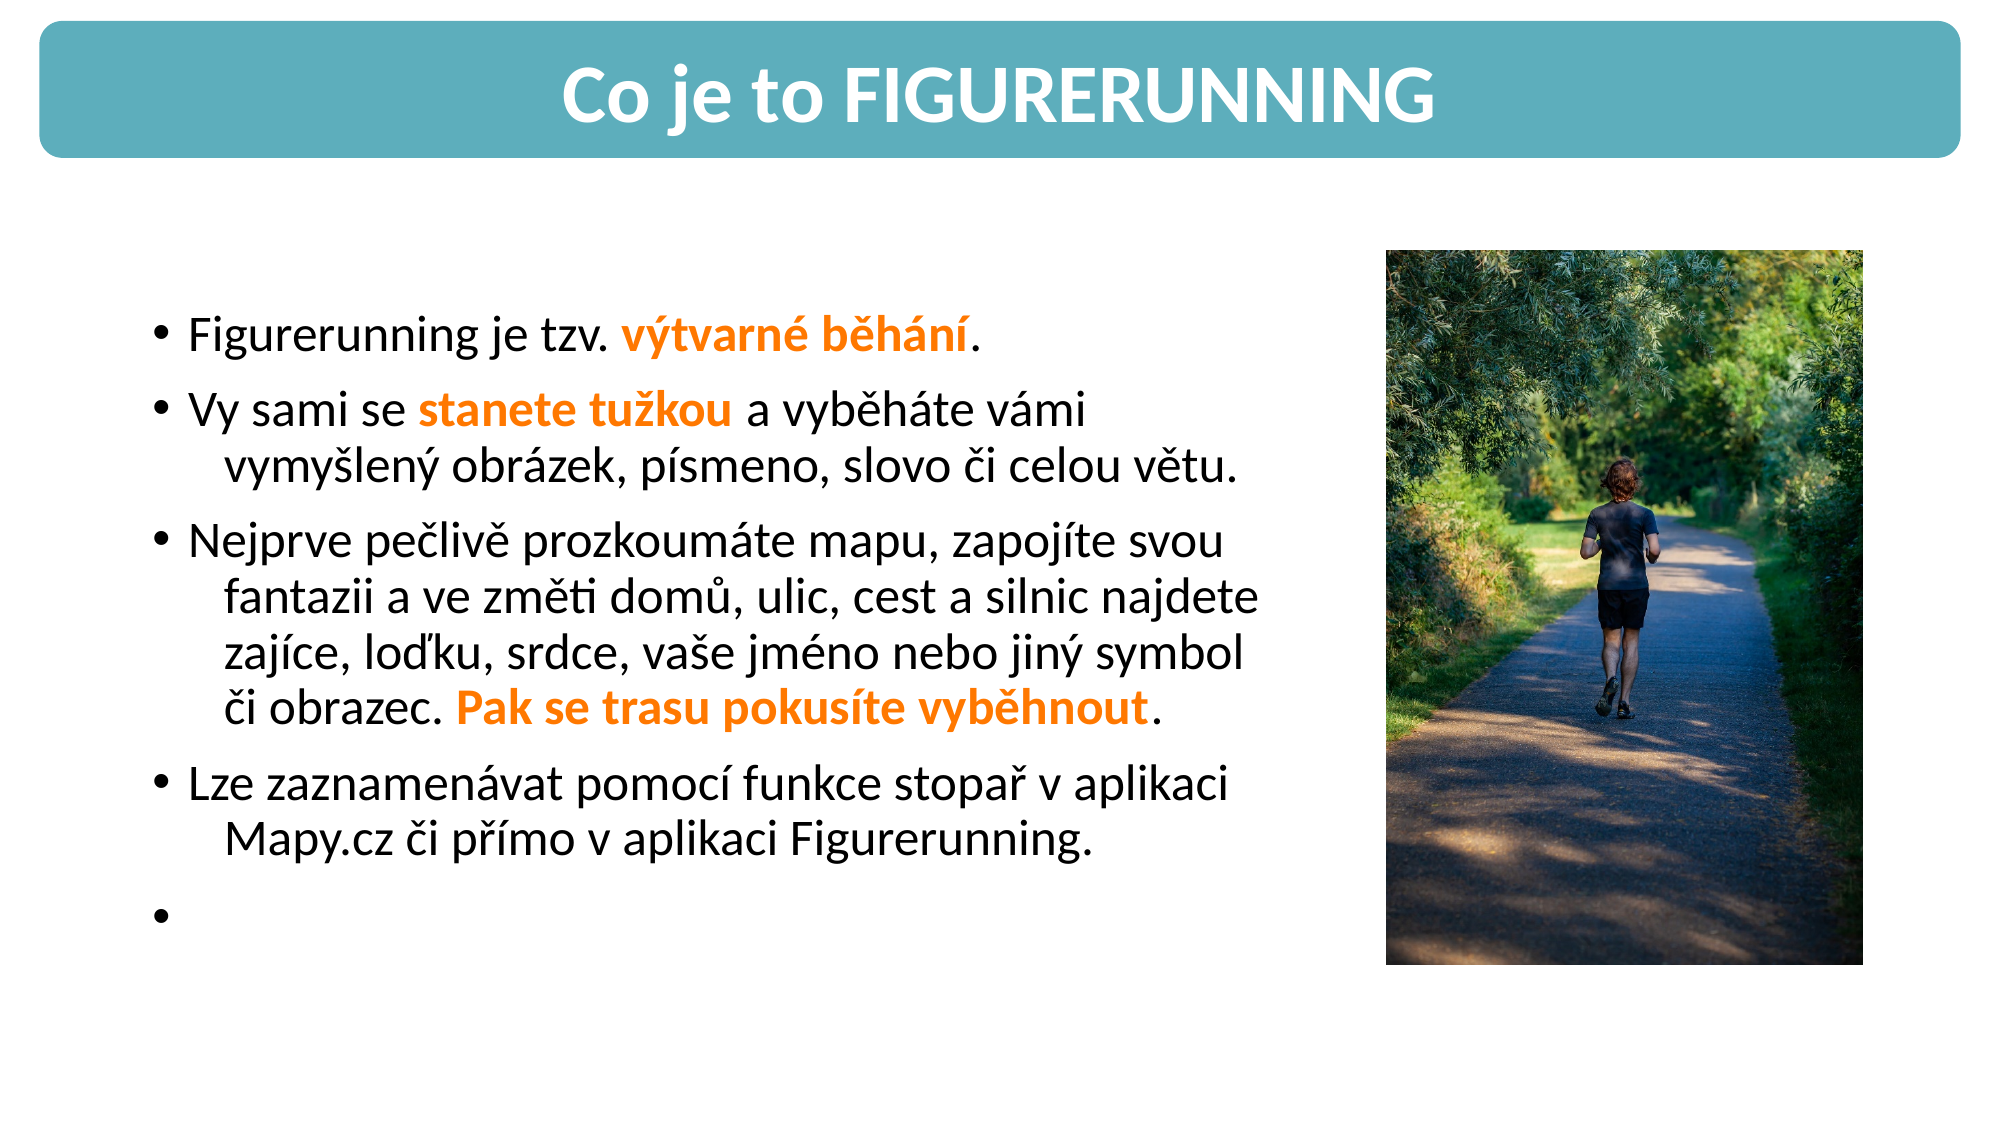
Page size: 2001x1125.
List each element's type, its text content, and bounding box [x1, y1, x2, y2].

list Figurerunning je tzv. výtvarné běhání. Vy sami se stanete tužkou a vyběháte vámi vymyšlený obrázek, písmeno, slovo či celou větu. Nejprve pečlivě prozkoumáte mapu, zapojíte svou fantazii a ve změti domů, ulic, cest a silnic najdete zajíce, loďku, srdce, vaše jméno nebo jiný symbol či obrazec. Pak se trasu pokusíte vyběhnout. Lze zaznamenávat pomocí funkce stopař v aplikaci Mapy.cz či přímo v aplikaci Figurerunning. [137, 299, 1302, 1014]
text_box Co je to FIGURERUNNING [39, 20, 1961, 158]
picture [1386, 250, 1863, 965]
